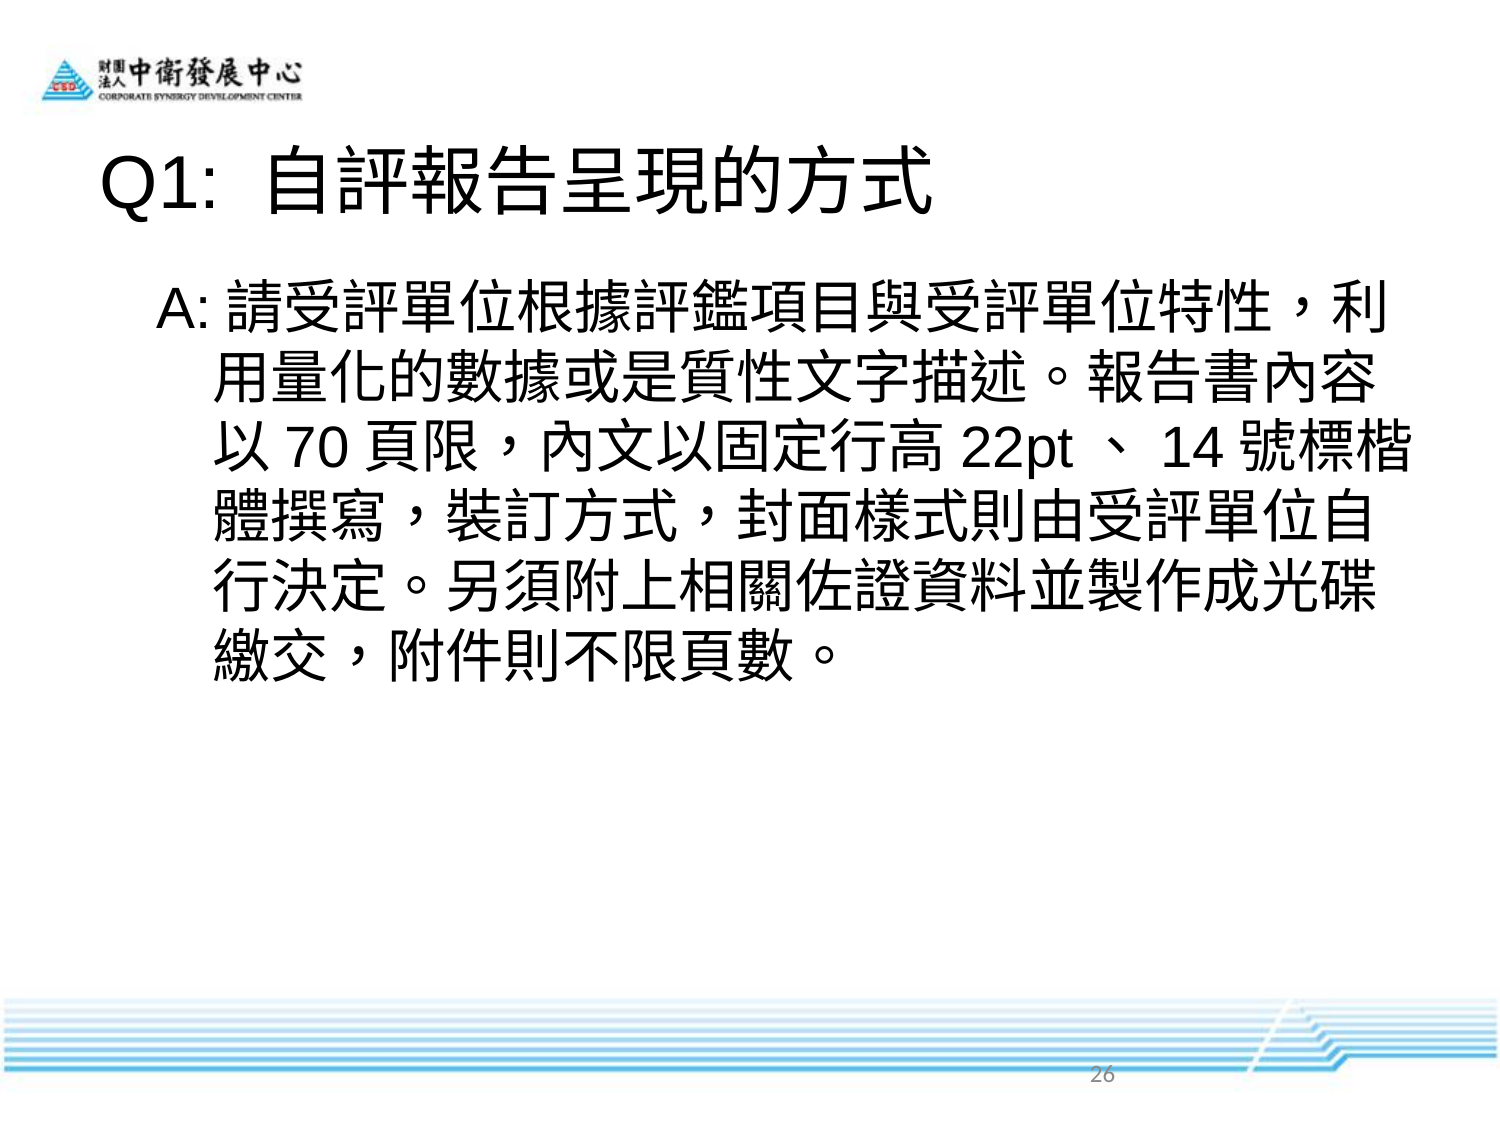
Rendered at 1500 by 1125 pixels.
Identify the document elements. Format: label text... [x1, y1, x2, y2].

text_box 26 [1074, 1042, 1426, 1103]
list A:請受評單位根據評鑑項目與受評單位特性，利用量化的數據或是質性文字描述。報告書內容以70頁限，內文以固定行高22pt、14號標楷體撰寫，裝訂方式，封面樣式則由受評單位自行決定。另須附上相關佐證資料並製作成光碟繳交，附件則不限頁數。 [85, 262, 1436, 1005]
title Q1: 自評報告呈現的方式 [85, 125, 1436, 233]
